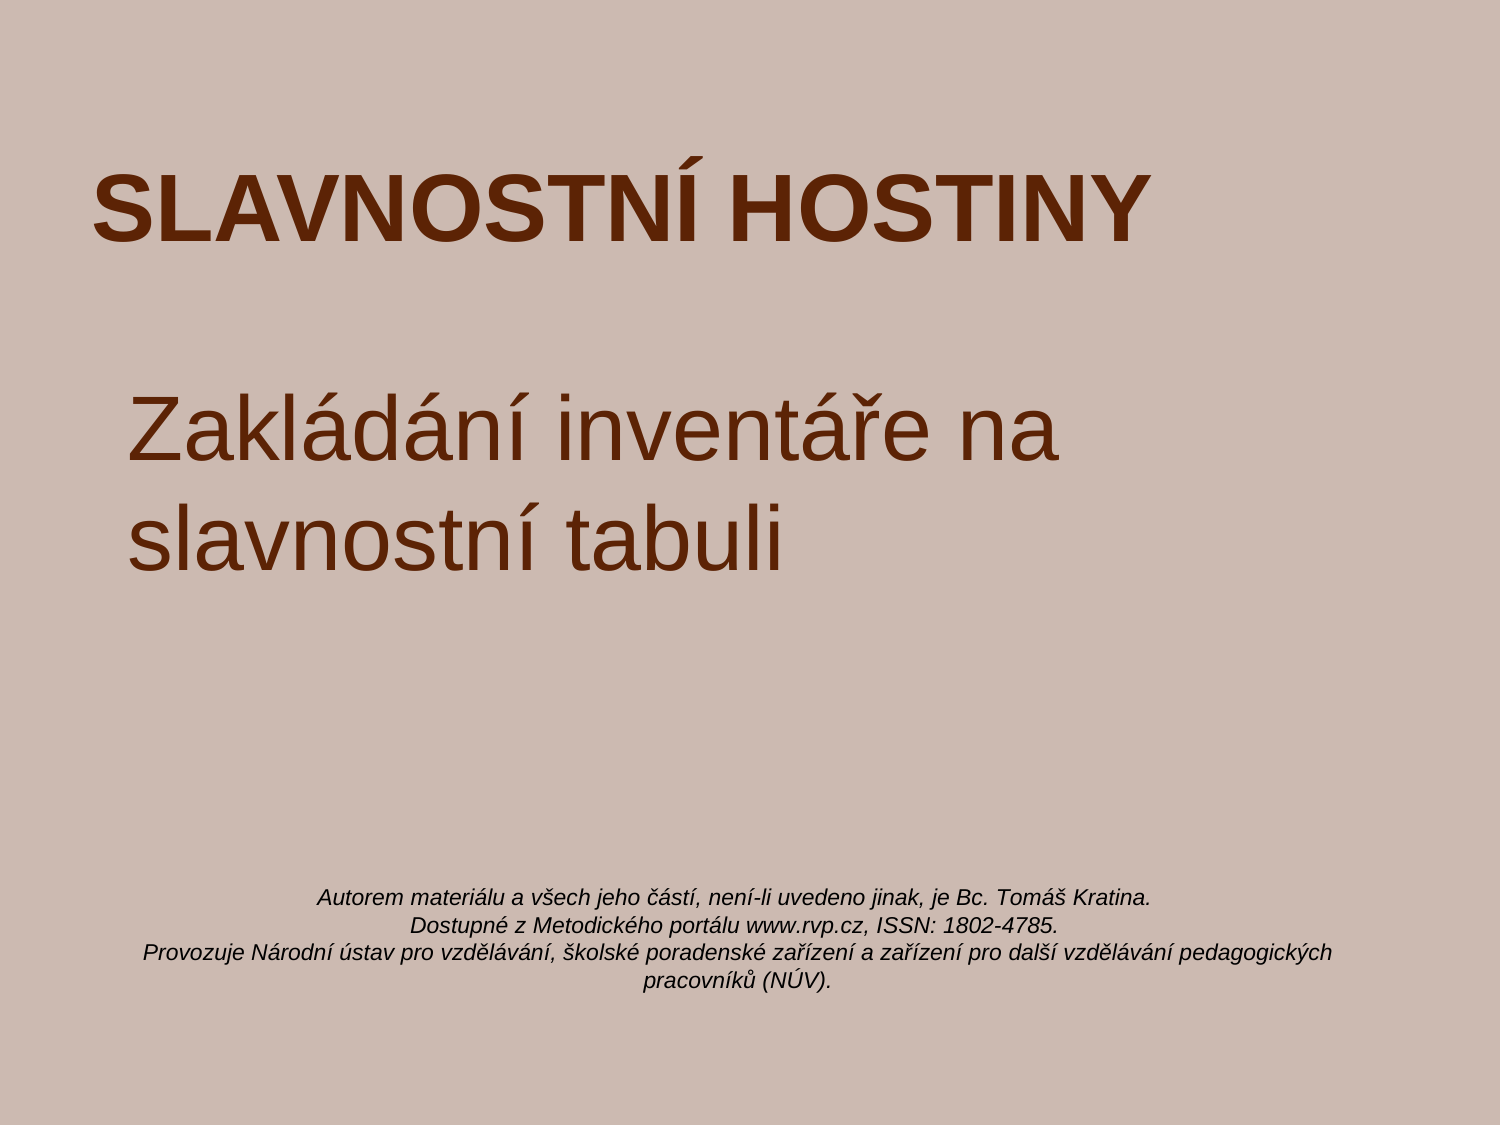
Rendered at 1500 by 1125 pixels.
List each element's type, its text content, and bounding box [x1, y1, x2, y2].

text_box Zakládání inventáře na slavnostní tabuli [76, 361, 1303, 737]
text_box Autorem materiálu a všech jeho částí, není-li uvedeno jinak, je Bc. Tomáš Kratina. Dostupné z Metodického portálu www.rvp.cz, ISSN: 1802-4785. Provozuje Národní ústav pro vzdělávání, školské poradenské zařízení a zařízení pro další vzdělávání pedagogických pracovníků (NÚV). [76, 875, 1400, 1001]
title SLAVNOSTNÍ HOSTINY [76, 137, 1412, 268]
